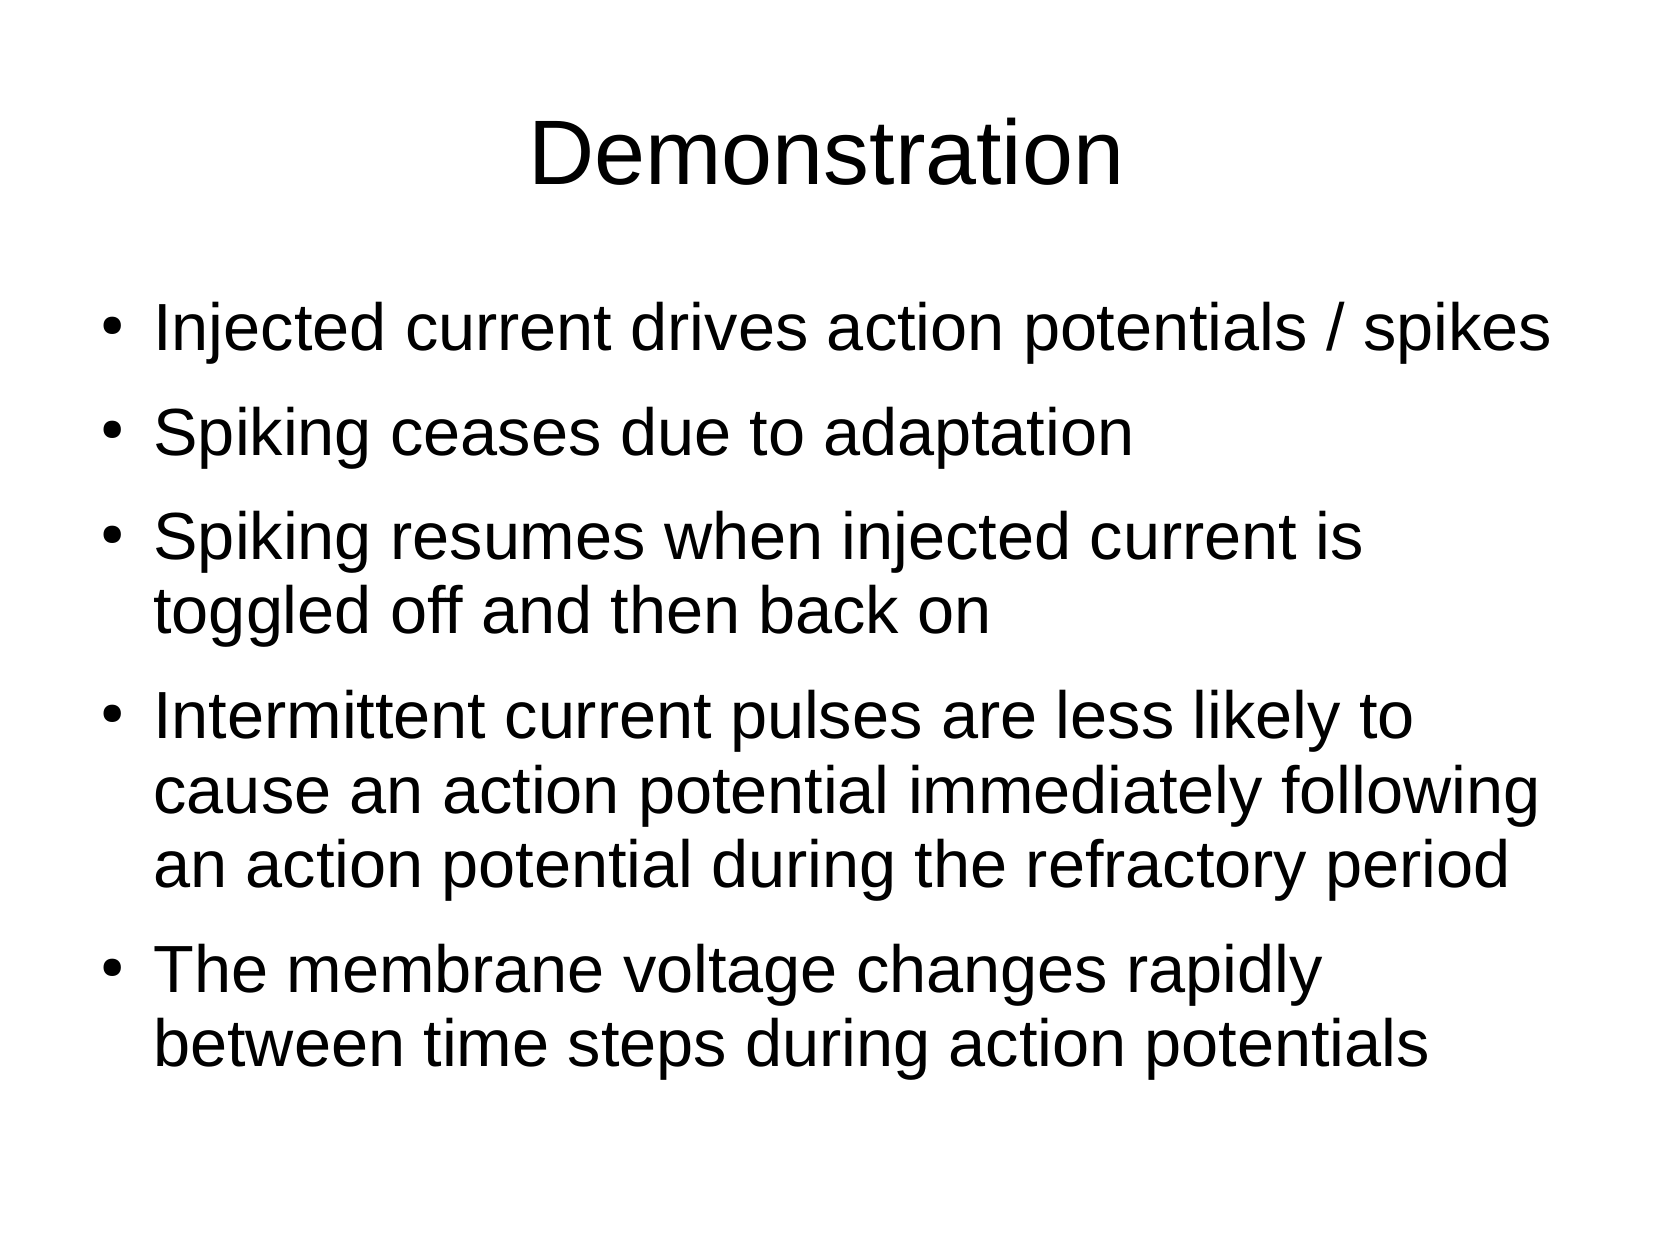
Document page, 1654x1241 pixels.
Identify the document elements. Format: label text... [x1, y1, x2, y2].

list Injected current drives action potentials / spikes Spiking ceases due to adaptation Spiking resumes when injected current is toggled off and then back on Intermittent current pulses are less likely to cause an action potential immediately following an action potential during the refractory period The membrane voltage changes rapidly between time steps during action potentials [82, 290, 1571, 1109]
title Demonstration [82, 49, 1571, 257]
